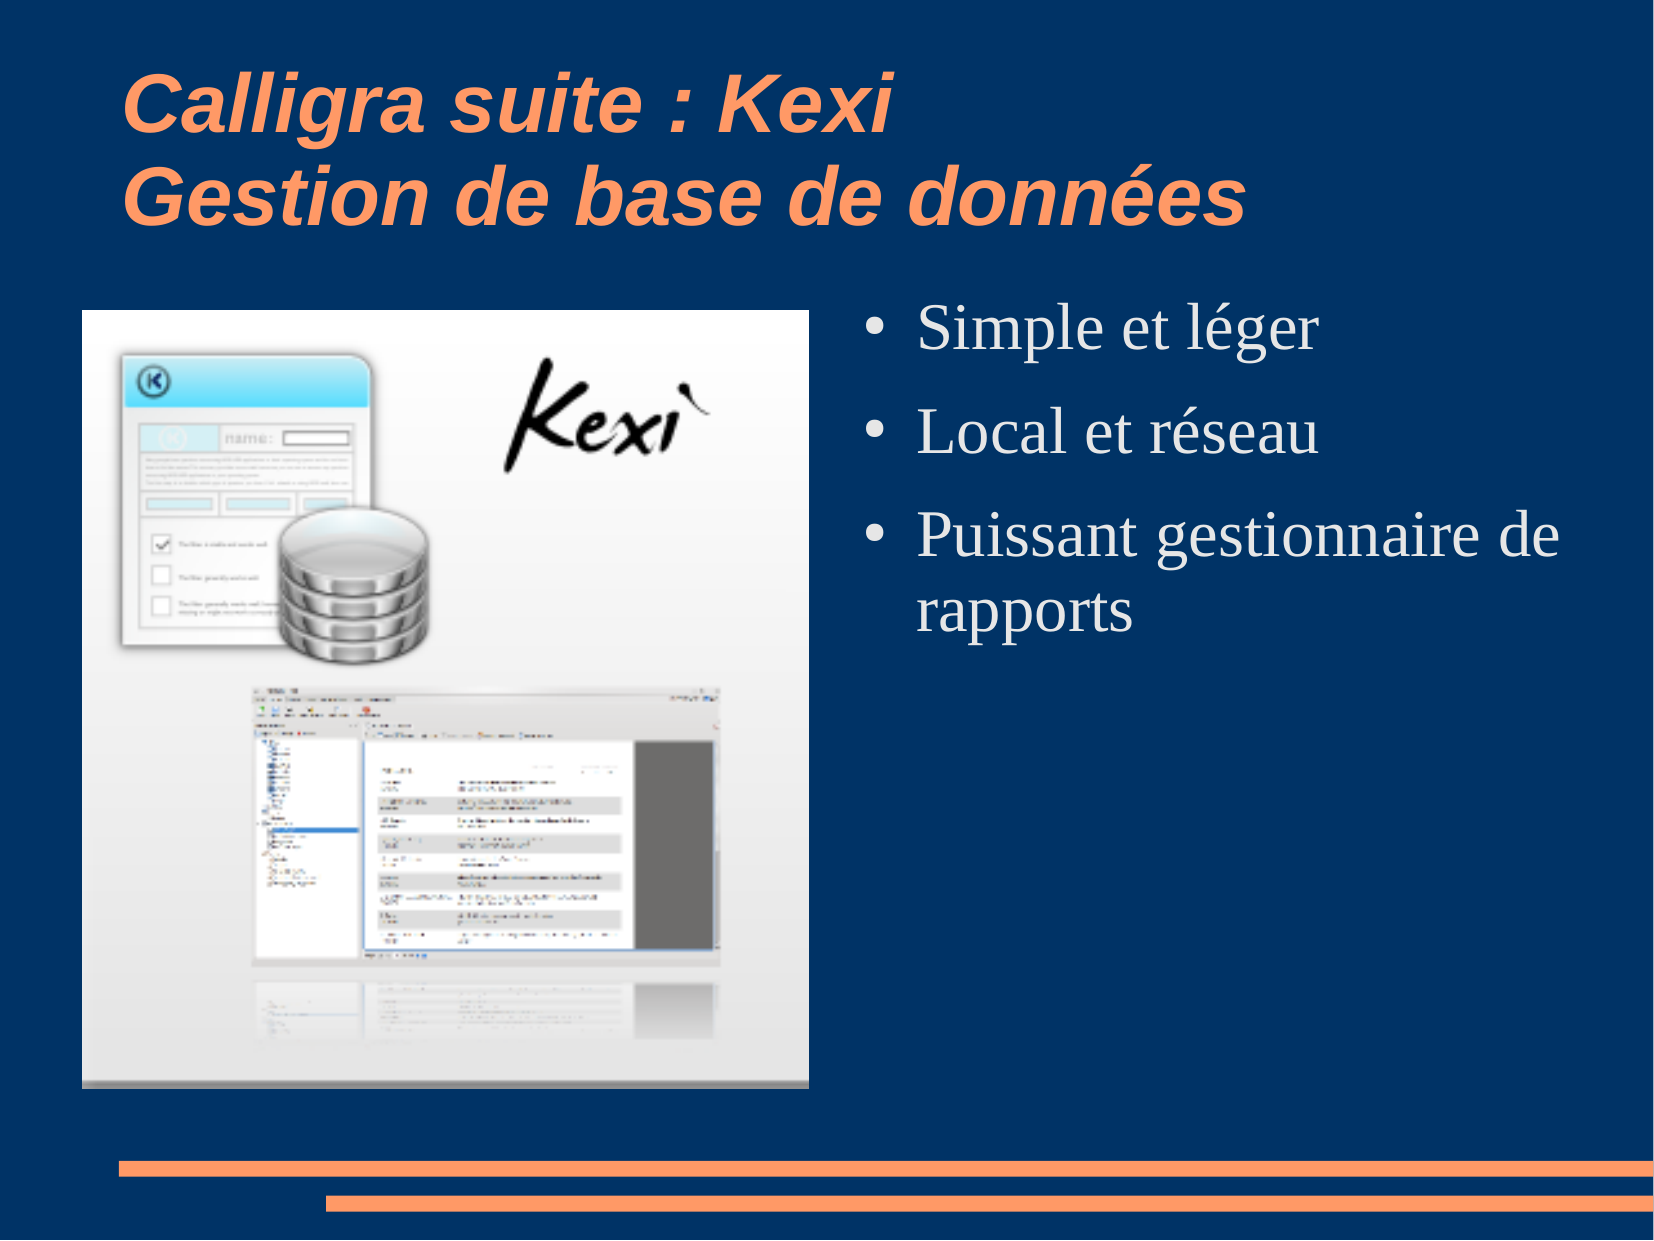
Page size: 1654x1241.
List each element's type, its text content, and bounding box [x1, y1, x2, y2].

picture [82, 310, 809, 1089]
title Calligra suite : Kexi Gestion de base de données [121, 46, 1534, 254]
list Simple et léger Local et réseau Puissant gestionnaire de rapports [845, 290, 1572, 1109]
